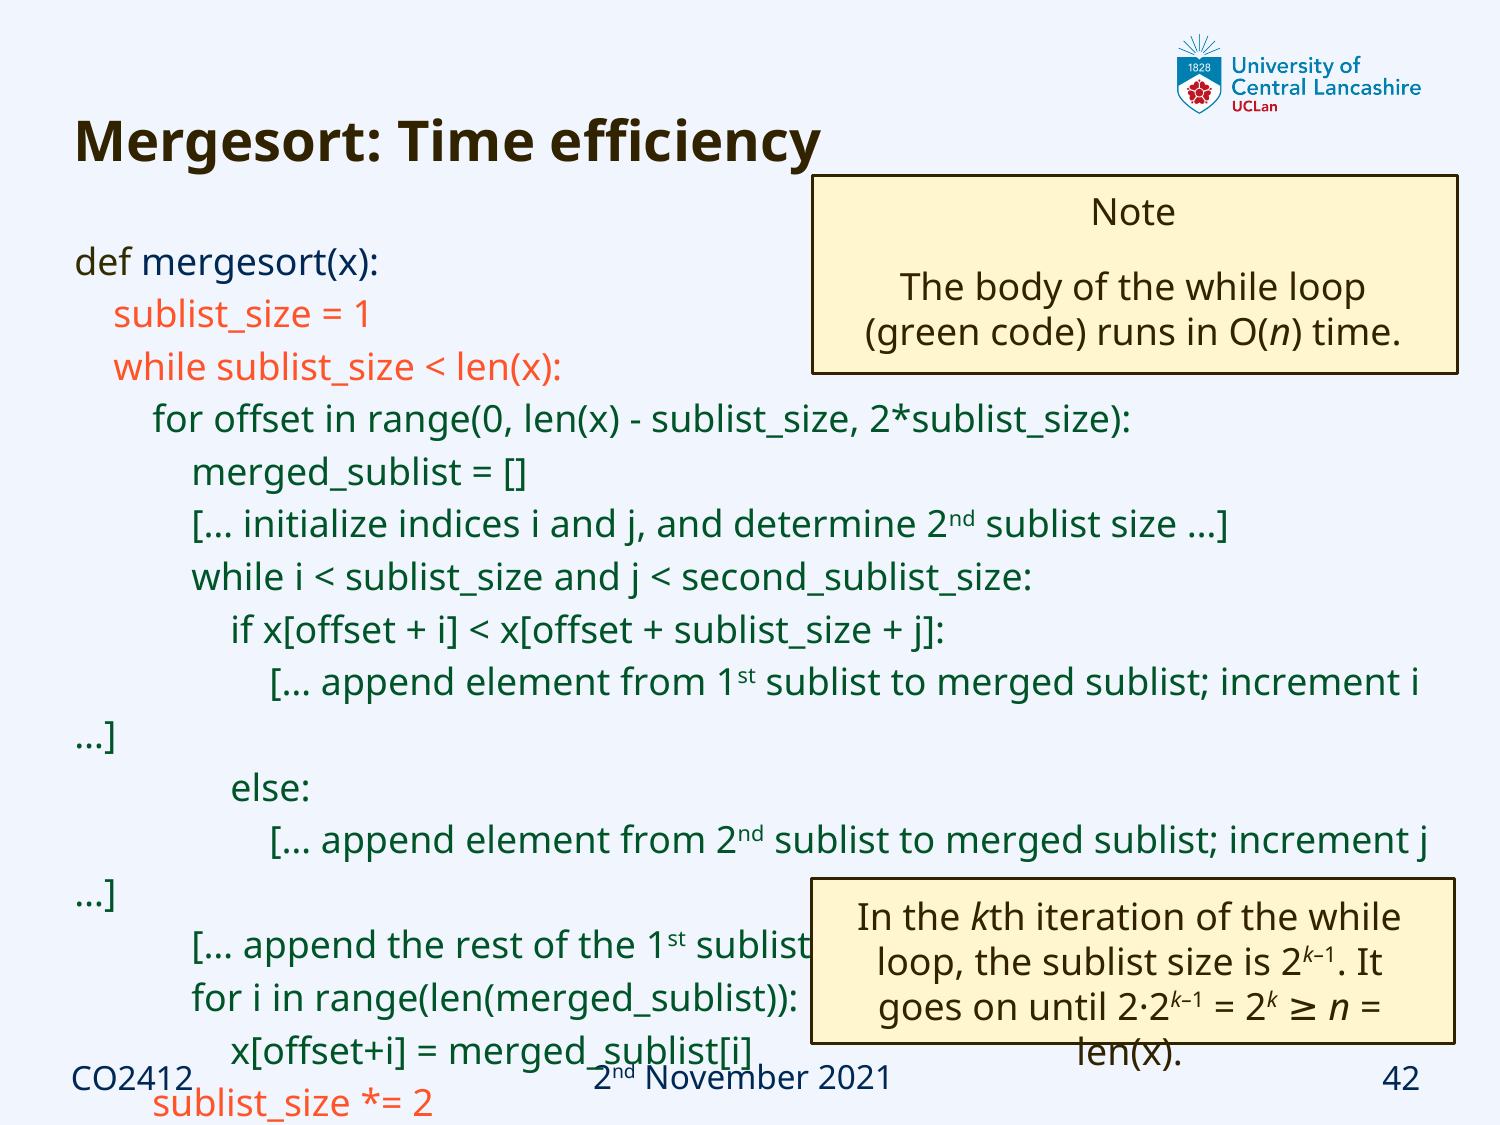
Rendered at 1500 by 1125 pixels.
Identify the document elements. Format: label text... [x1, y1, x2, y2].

text_box [812, 175, 1458, 374]
text_box [811, 878, 1455, 1044]
title Mergesort: Time efficiency [58, 93, 1475, 186]
text_box def mergesort(x): sublist_size = 1 while sublist_size < len(x): for offset in range(0, len(x) - sublist_size, 2*sublist_size): merged_sublist = [] [… initialize indices i and j, and determine 2nd sublist size …] while i < sublist_size and j < second_sublist_size: if x[offset + i] < x[offset + sublist_size + j]: [… append element from 1st sublist to merged sublist; increment i …] else: [… append element from 2nd sublist to merged sublist; increment j …] [… append the rest of the 1st sublist, if any, to the merged sublist …] for i in range(len(merged_sublist)): x[offset+i] = merged_sublist[i] sublist_size *= 2 [59, 222, 1485, 1027]
picture [1177, 34, 1421, 93]
text_box In the kth iteration of the while loop, the sublist size is 2k–1. It goes on until 2·2k–1 = 2k ≥ n = len(x). [822, 885, 1438, 1035]
text_box Note The body of the while loop (green code) runs in O(n) time. [842, 180, 1424, 361]
